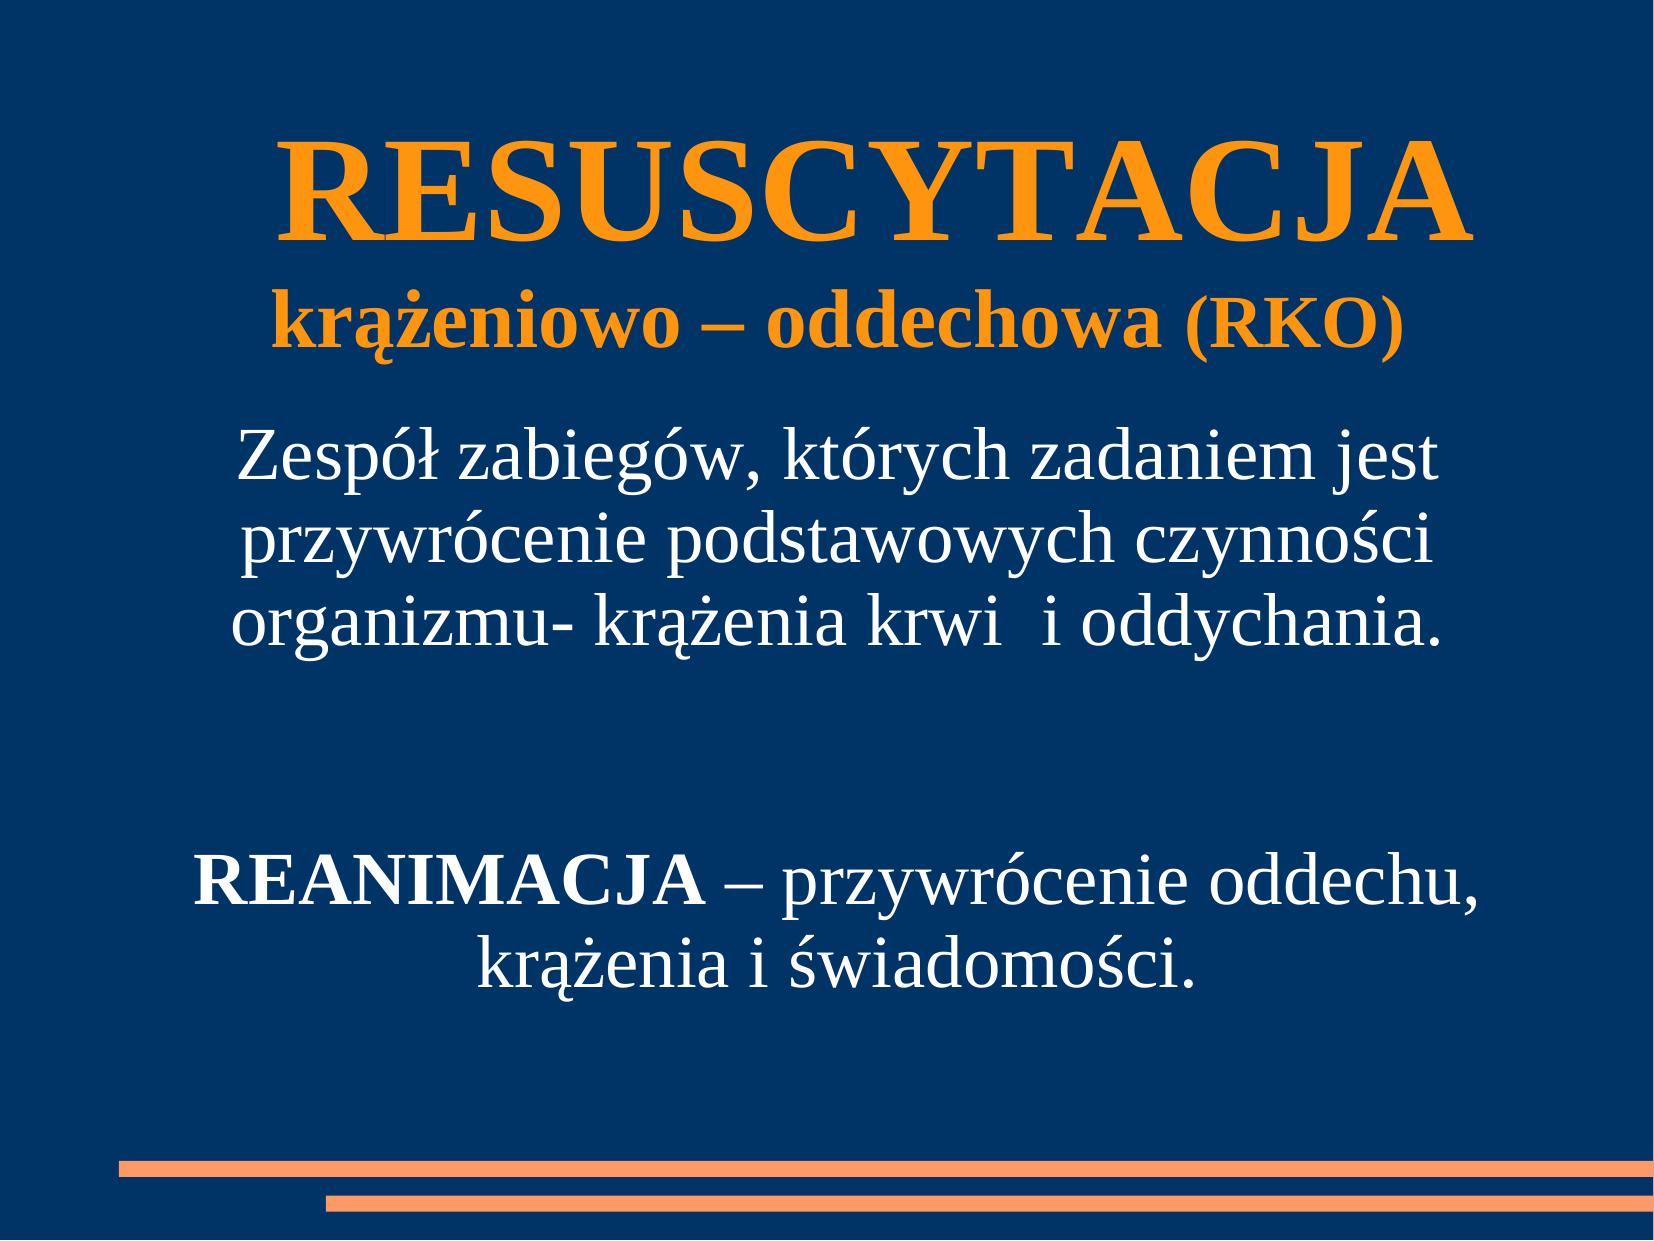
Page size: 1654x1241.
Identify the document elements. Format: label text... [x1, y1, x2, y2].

subtitle RESUSCYTACJA krążeniowo – oddechowa (RKO) Zespół zabiegów, których zadaniem jest przywrócenie podstawowych czynności organizmu- krążenia krwi i oddychania. REANIMACJA – przywrócenie oddechu, krążenia i świadomości. [118, 107, 1558, 1004]
